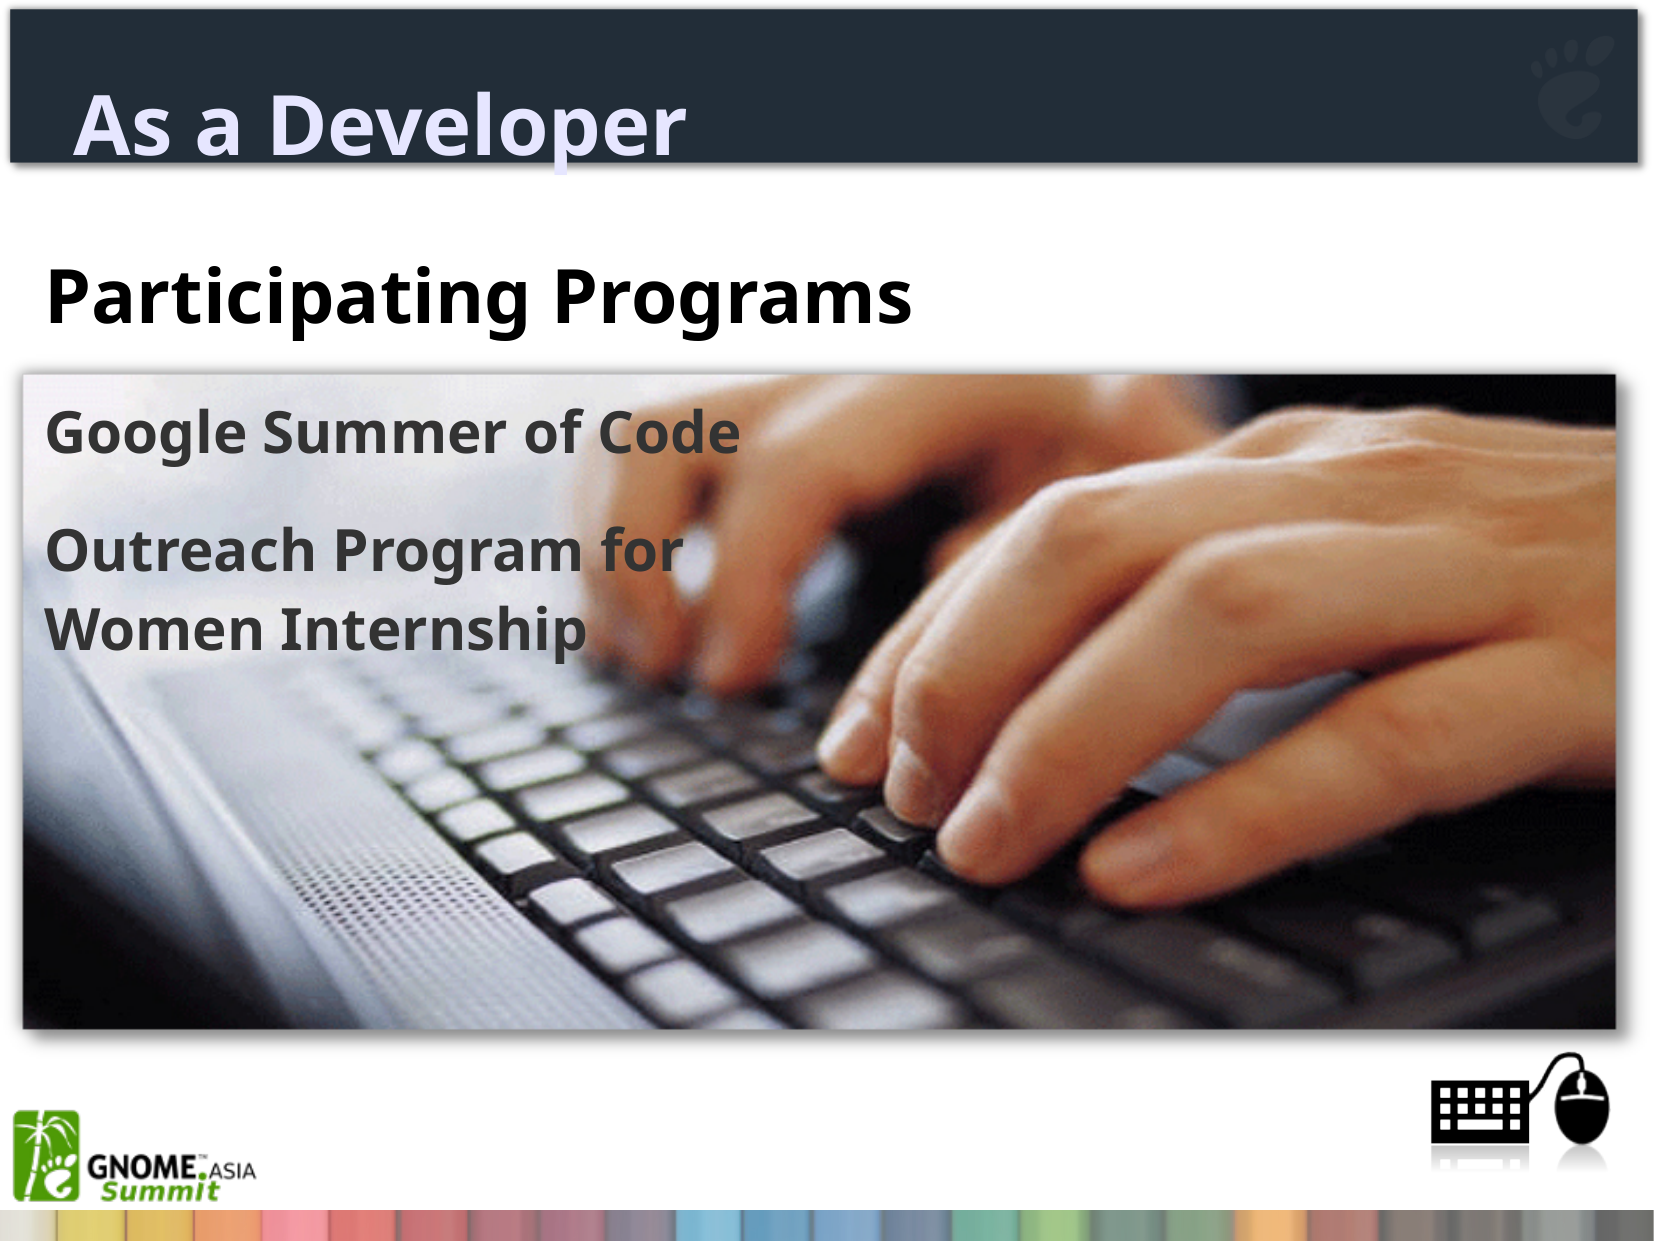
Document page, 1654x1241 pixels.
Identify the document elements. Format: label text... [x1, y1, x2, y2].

text_box Participating Programs [29, 236, 1063, 336]
text_box Outreach Program for Women Internship [29, 501, 729, 648]
text_box Google Summer of Code [29, 383, 885, 484]
picture [0, 0, 1654, 179]
picture [0, 354, 1654, 1182]
picture [0, 1101, 1654, 1241]
text_box As a Developer [59, 59, 690, 168]
